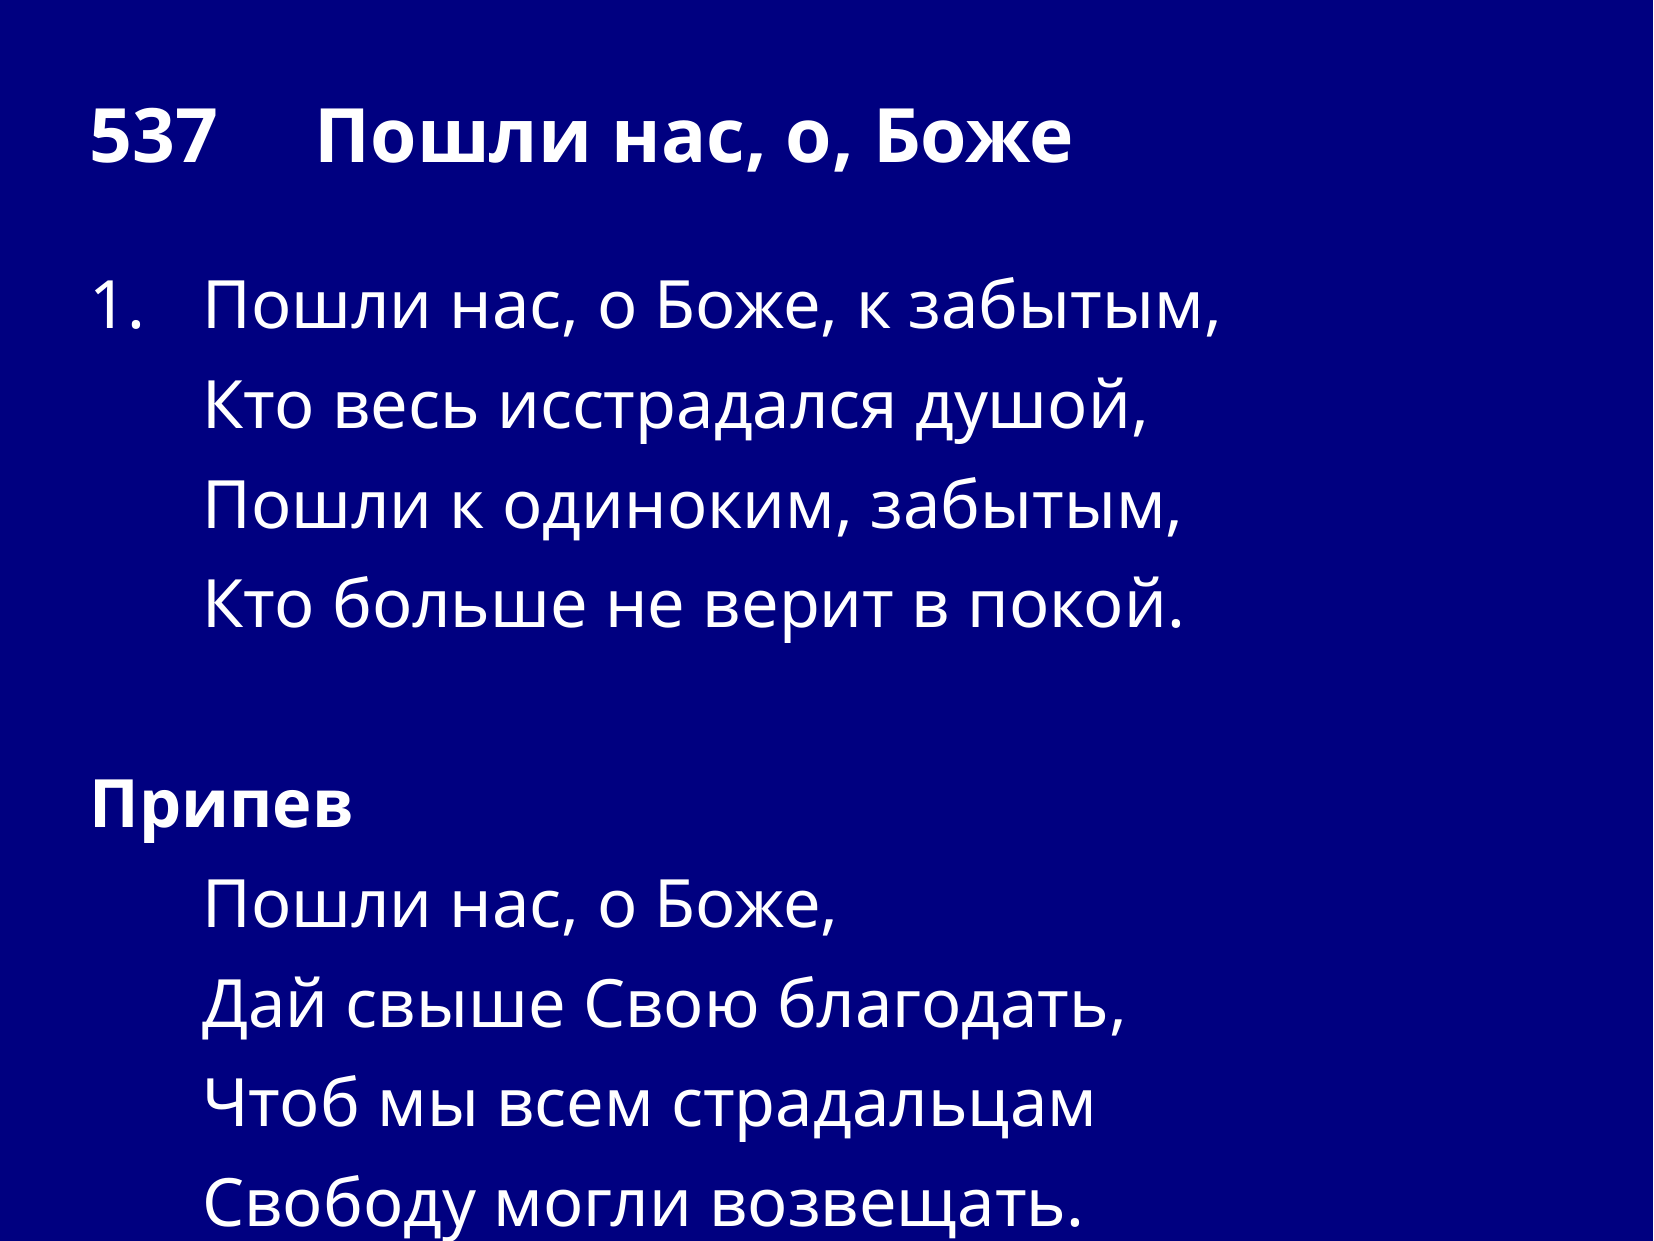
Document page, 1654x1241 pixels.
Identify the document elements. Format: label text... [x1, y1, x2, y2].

text_box 537 Пошли нас, о, Боже [75, 75, 1576, 188]
text_box 1. Пошли нас, о Боже, к забытым, Кто весь исстрадался душой, Пошли к одиноким, забытым, Кто больше не верит в покой. Припев Пошли нас, о Боже, Дай свыше Свою благодать, Чтоб мы всем страдальцам Свободу могли возвещать. [75, 188, 1576, 1163]
